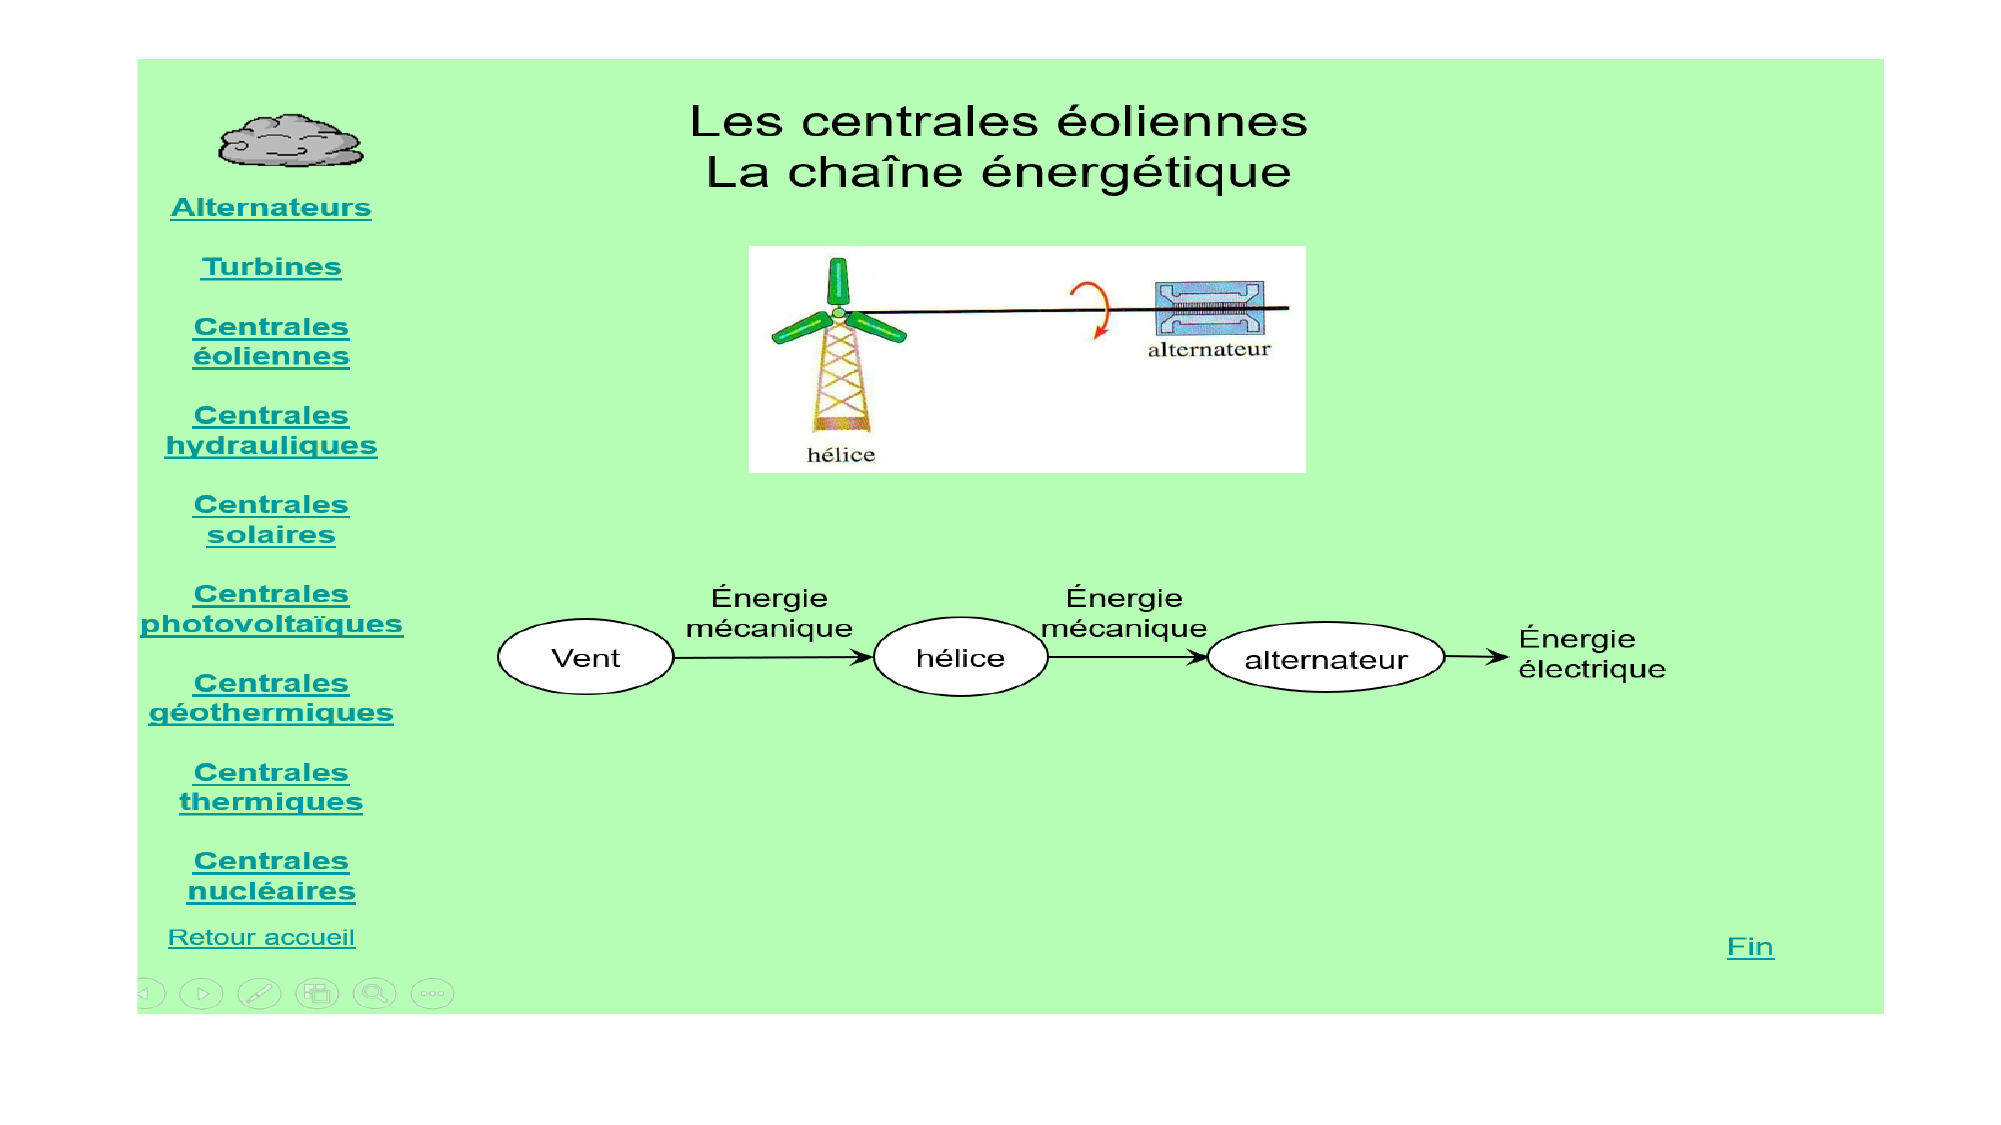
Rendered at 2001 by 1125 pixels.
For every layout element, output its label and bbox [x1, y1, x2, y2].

picture [137, 59, 1884, 1014]
